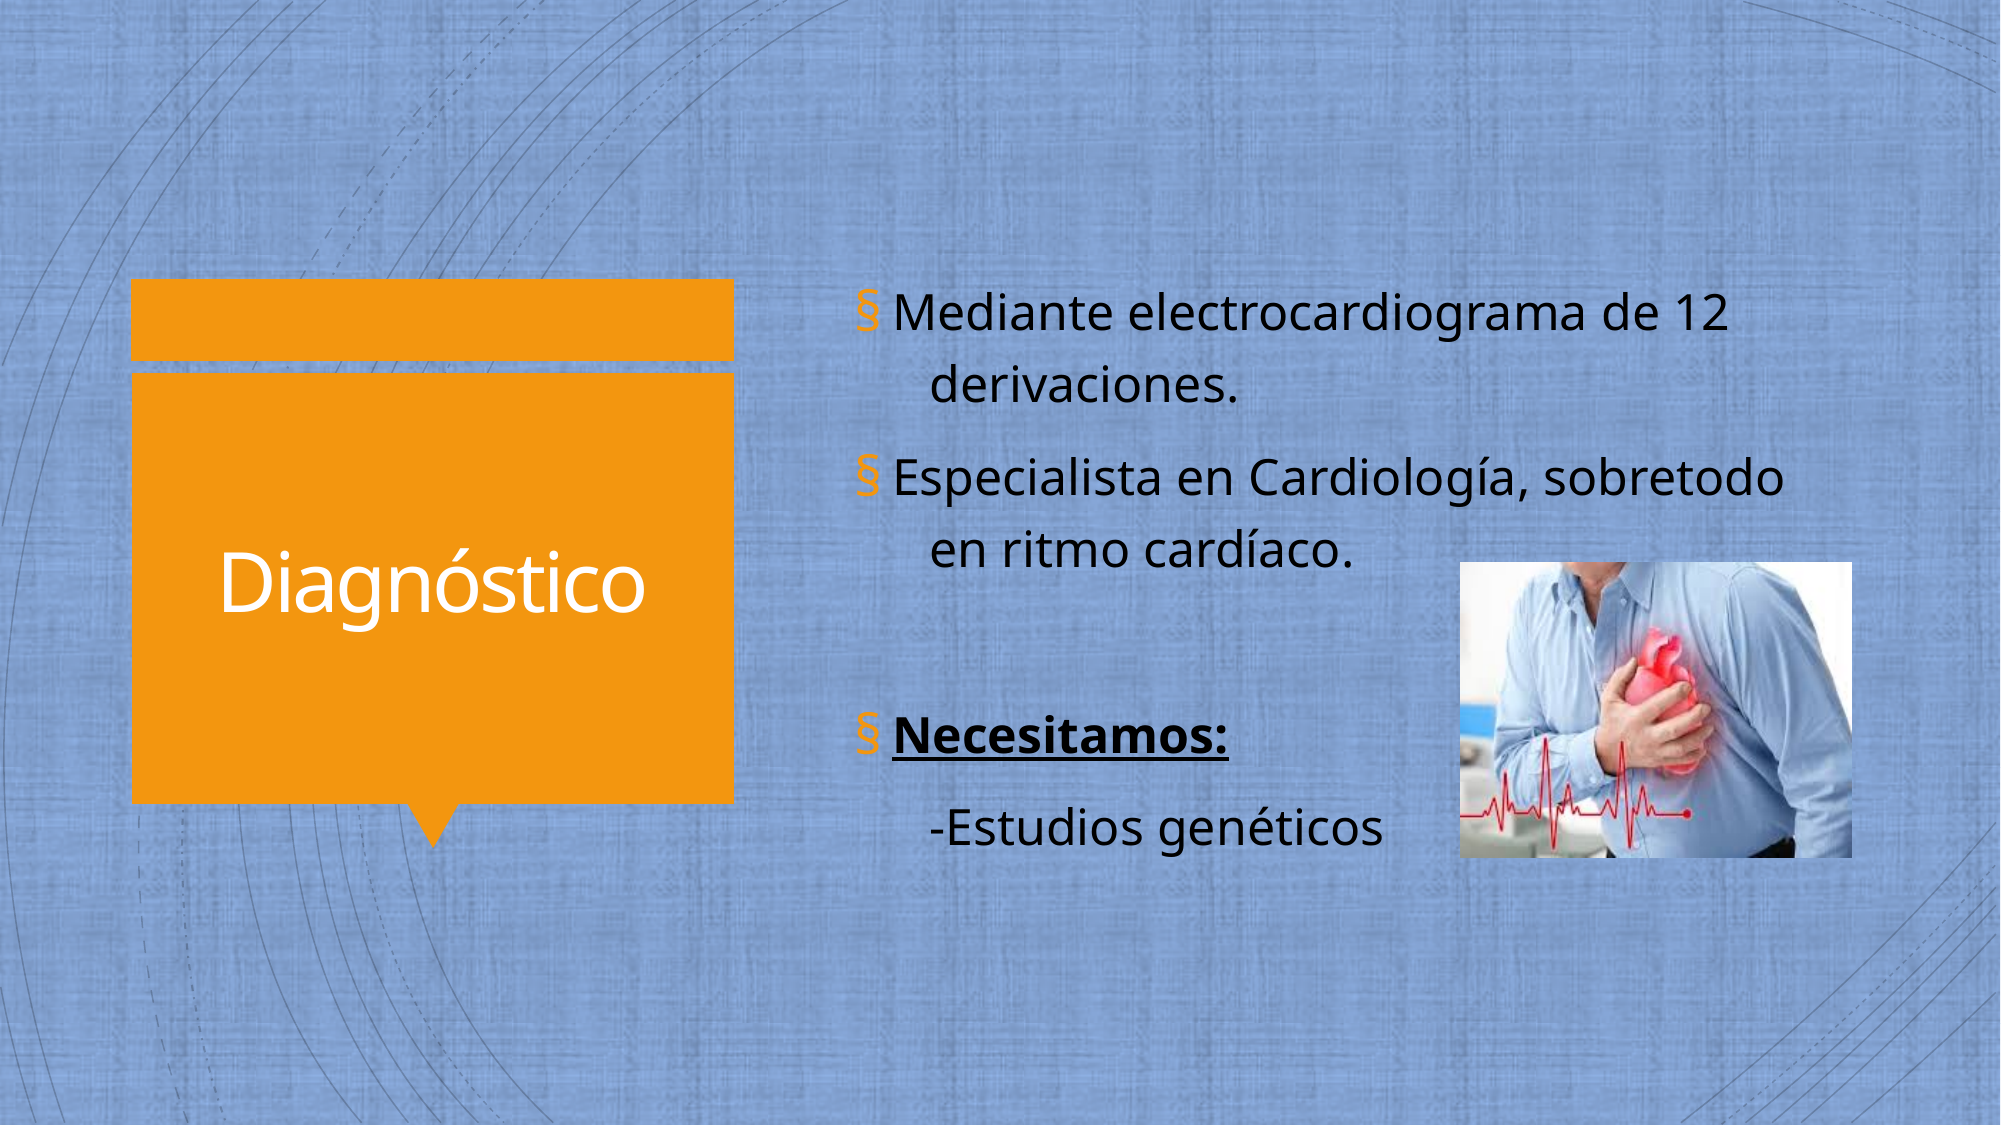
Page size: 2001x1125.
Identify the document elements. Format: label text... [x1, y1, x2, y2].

title Diagnóstico [145, 385, 720, 789]
picture [1460, 562, 1852, 858]
list Mediante electrocardiograma de 12 derivaciones. Especialista en Cardiología, sobretodo en ritmo cardíaco. Necesitamos: -Estudios genéticos [839, 131, 1871, 993]
